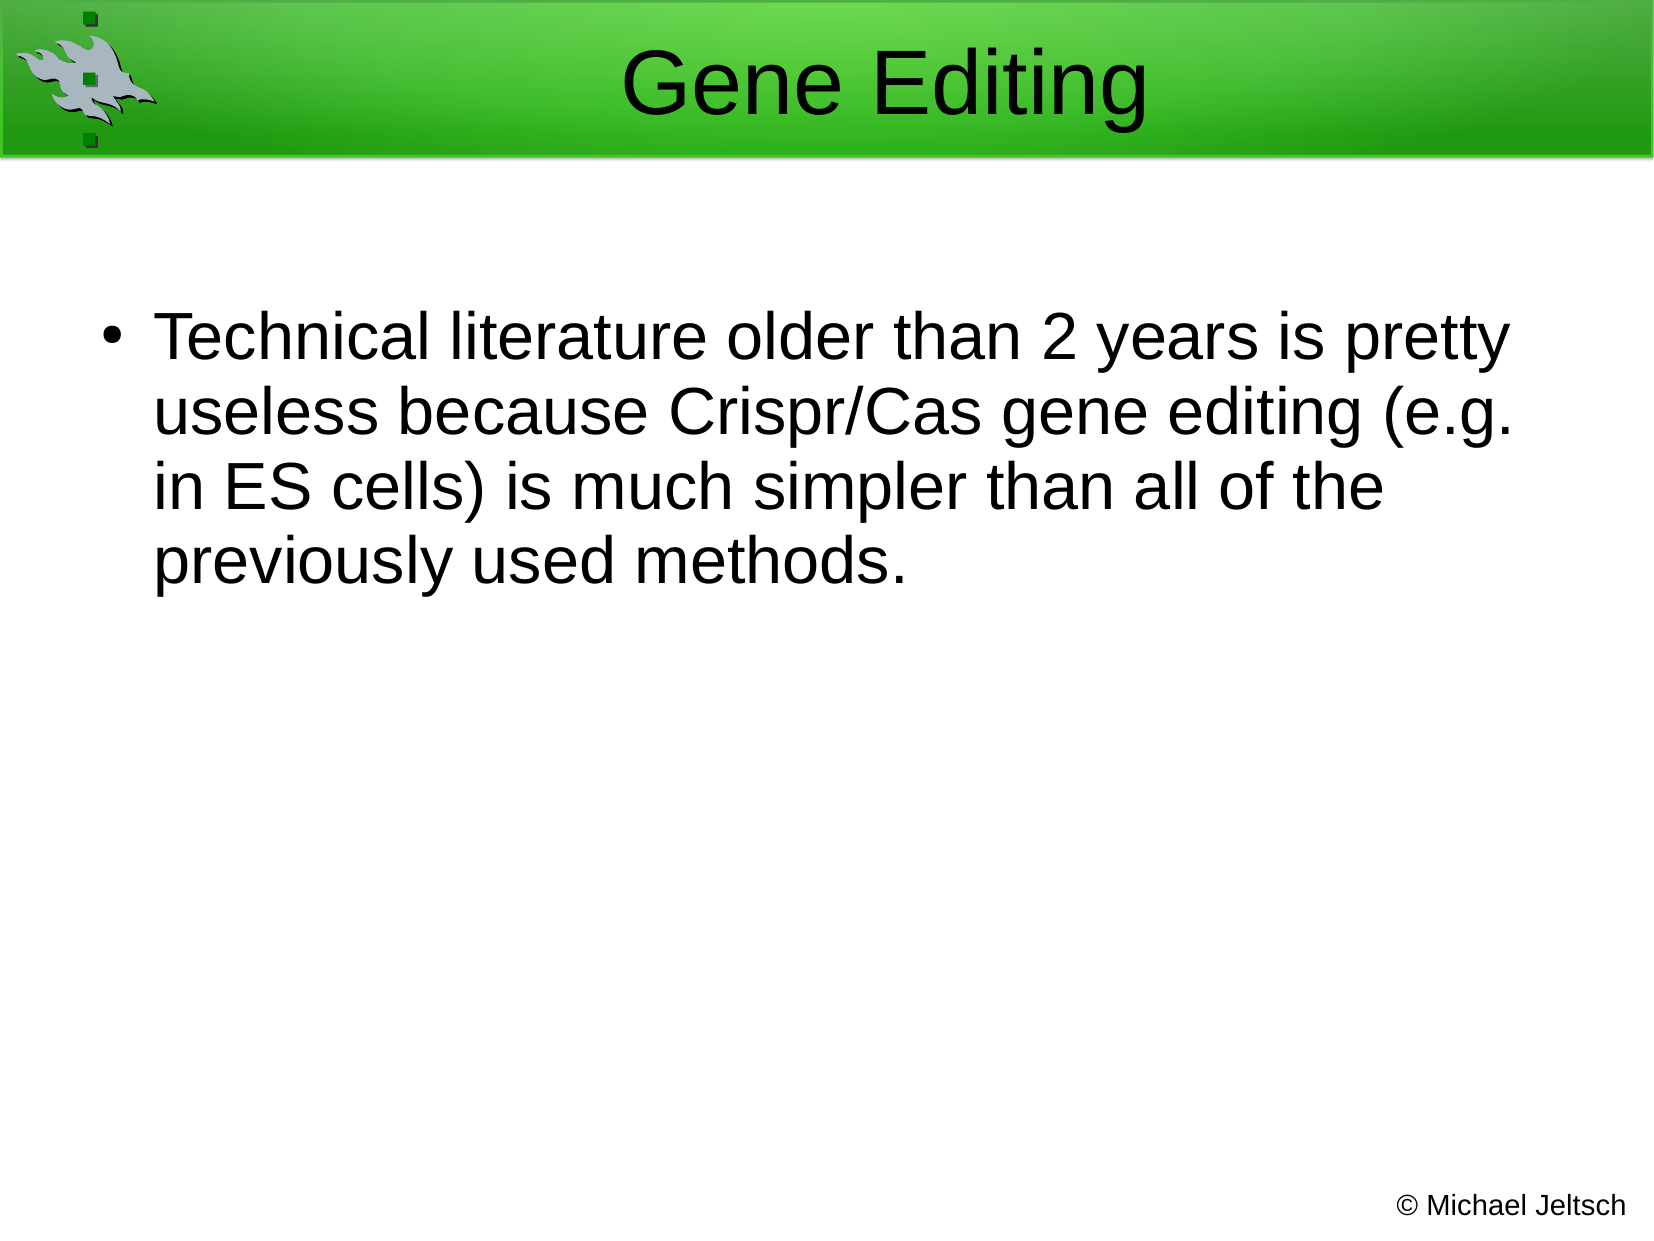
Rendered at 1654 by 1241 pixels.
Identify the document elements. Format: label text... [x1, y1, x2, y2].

list Technical literature older than 2 years is pretty useless because Crispr/Cas gene editing (e.g. in ES cells) is much simpler than all of the previously used methods. [82, 299, 1571, 1019]
title Gene Editing [200, 11, 1571, 154]
